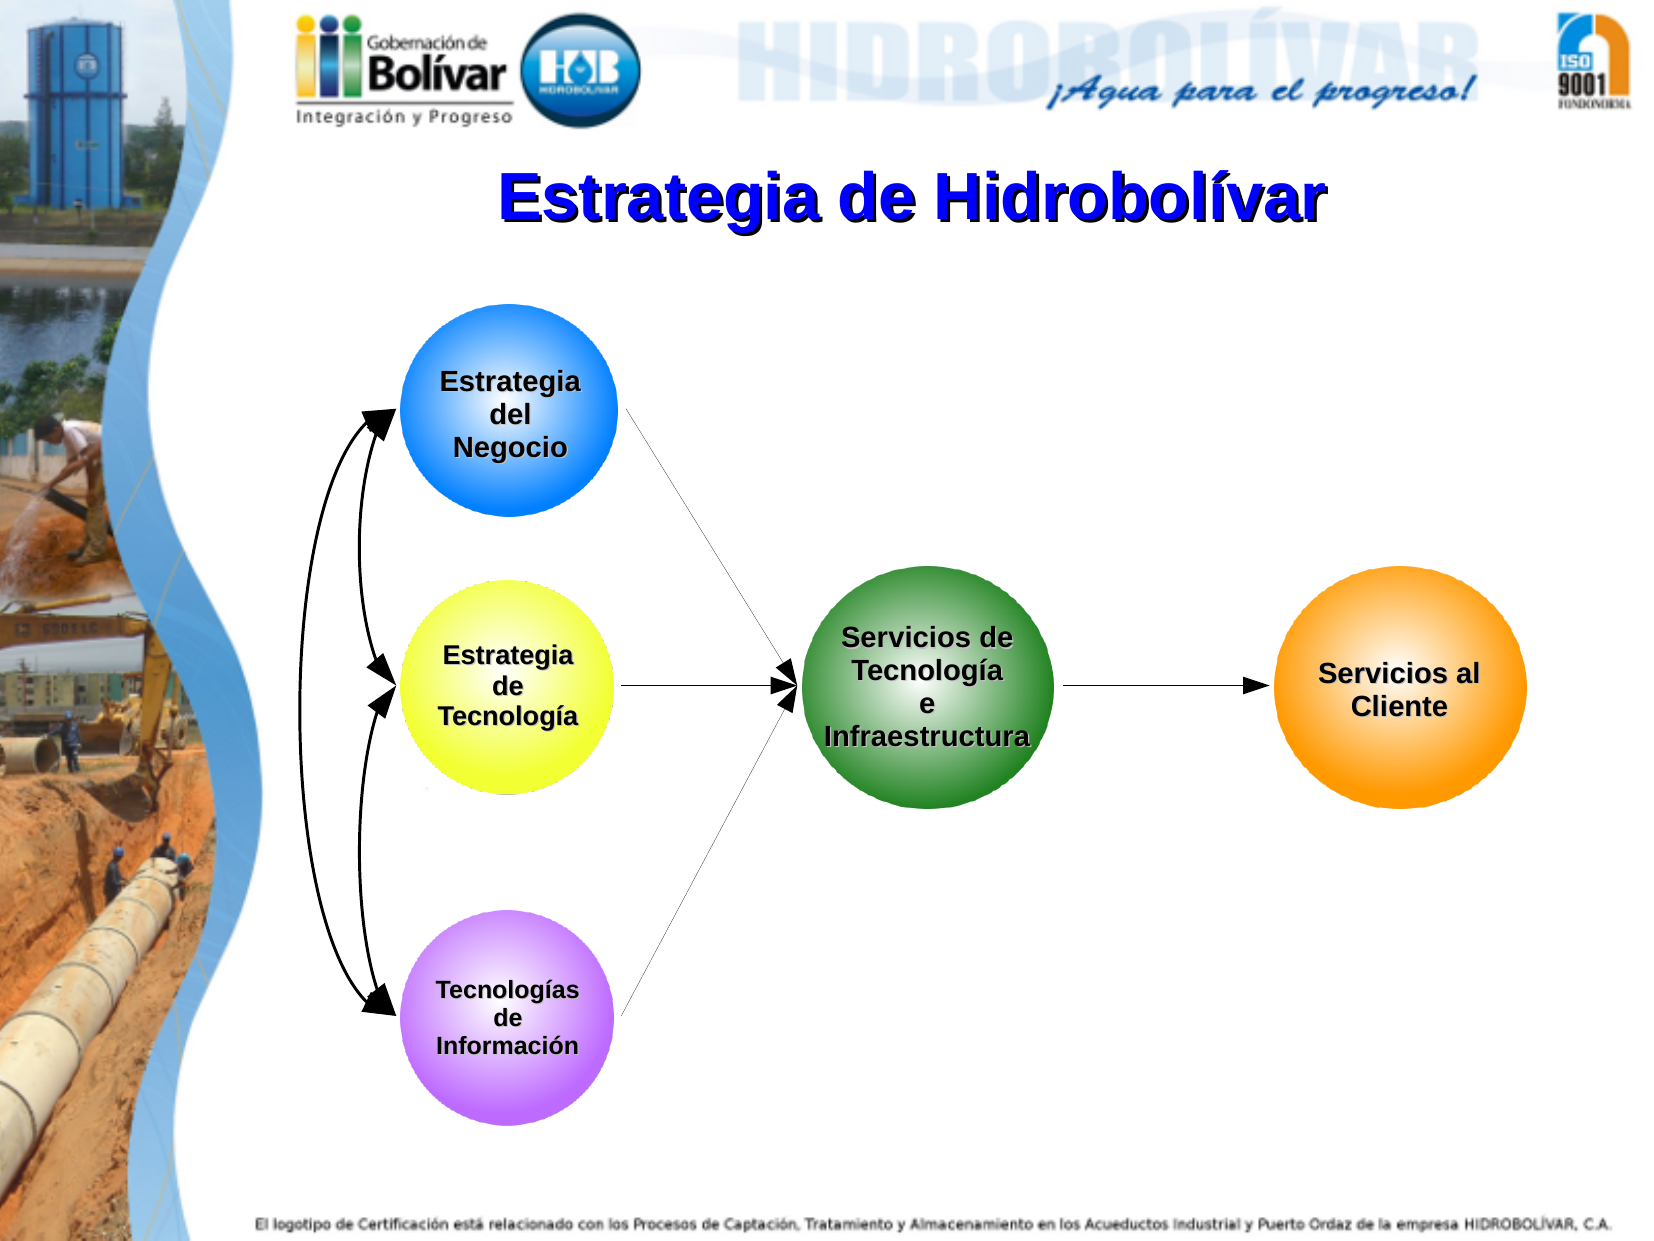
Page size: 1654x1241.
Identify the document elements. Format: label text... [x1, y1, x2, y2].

title Estrategia de Hidrobolívar [230, 134, 1595, 259]
text_box Servicios de Tecnología e Infraestructura [809, 613, 1046, 760]
text_box Estrategia del Negocio [421, 357, 599, 471]
text_box Estrategia de Tecnología [419, 632, 597, 739]
text_box Tecnologías de Información [419, 968, 597, 1068]
picture [0, 0, 1654, 1241]
text_box Servicios al Cliente [1281, 649, 1518, 739]
